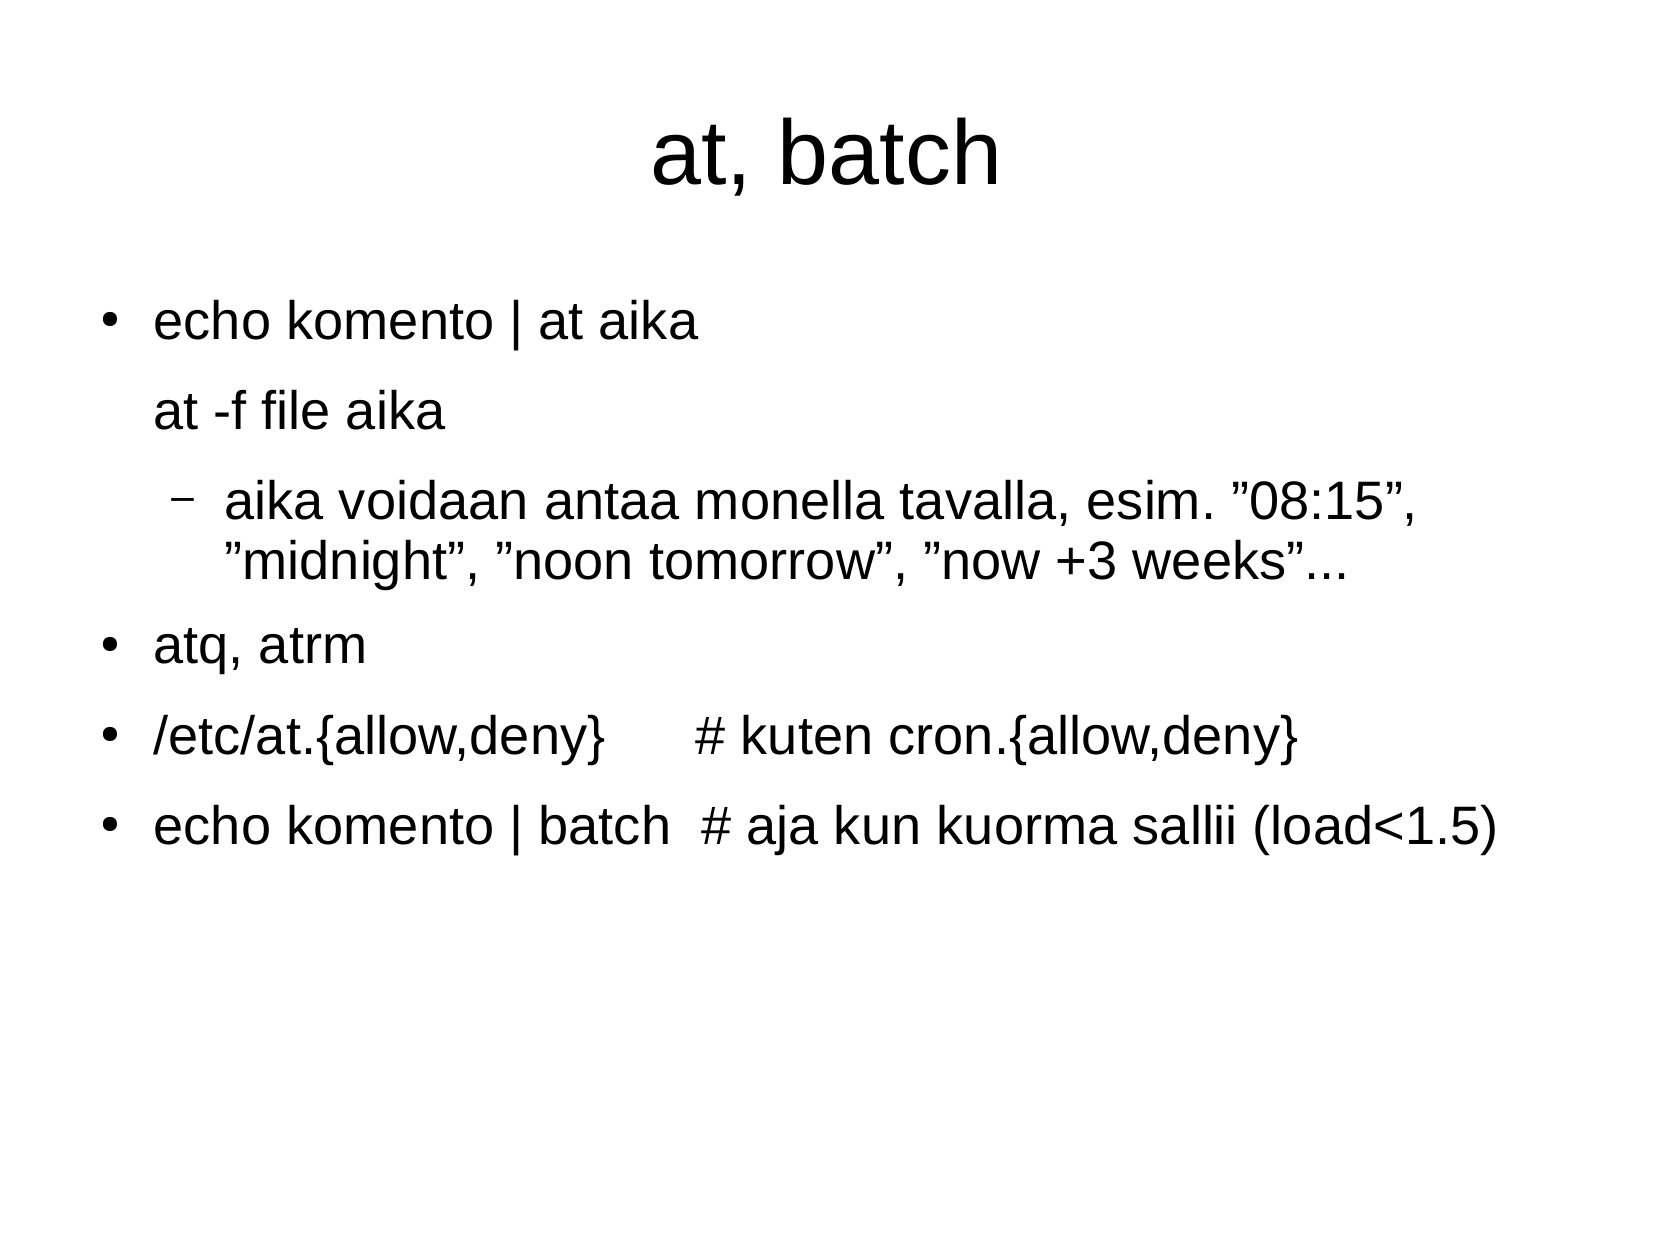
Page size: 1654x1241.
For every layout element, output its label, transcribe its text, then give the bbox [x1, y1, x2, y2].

title at, batch [82, 49, 1571, 257]
list echo komento | at aika at -f file aika aika voidaan antaa monella tavalla, esim. ”08:15”, ”midnight”, ”noon tomorrow”, ”now +3 weeks”... atq, atrm /etc/at.{allow,deny} # kuten cron.{allow,deny} echo komento | batch # aja kun kuorma sallii (load<1.5) [82, 290, 1571, 1010]
